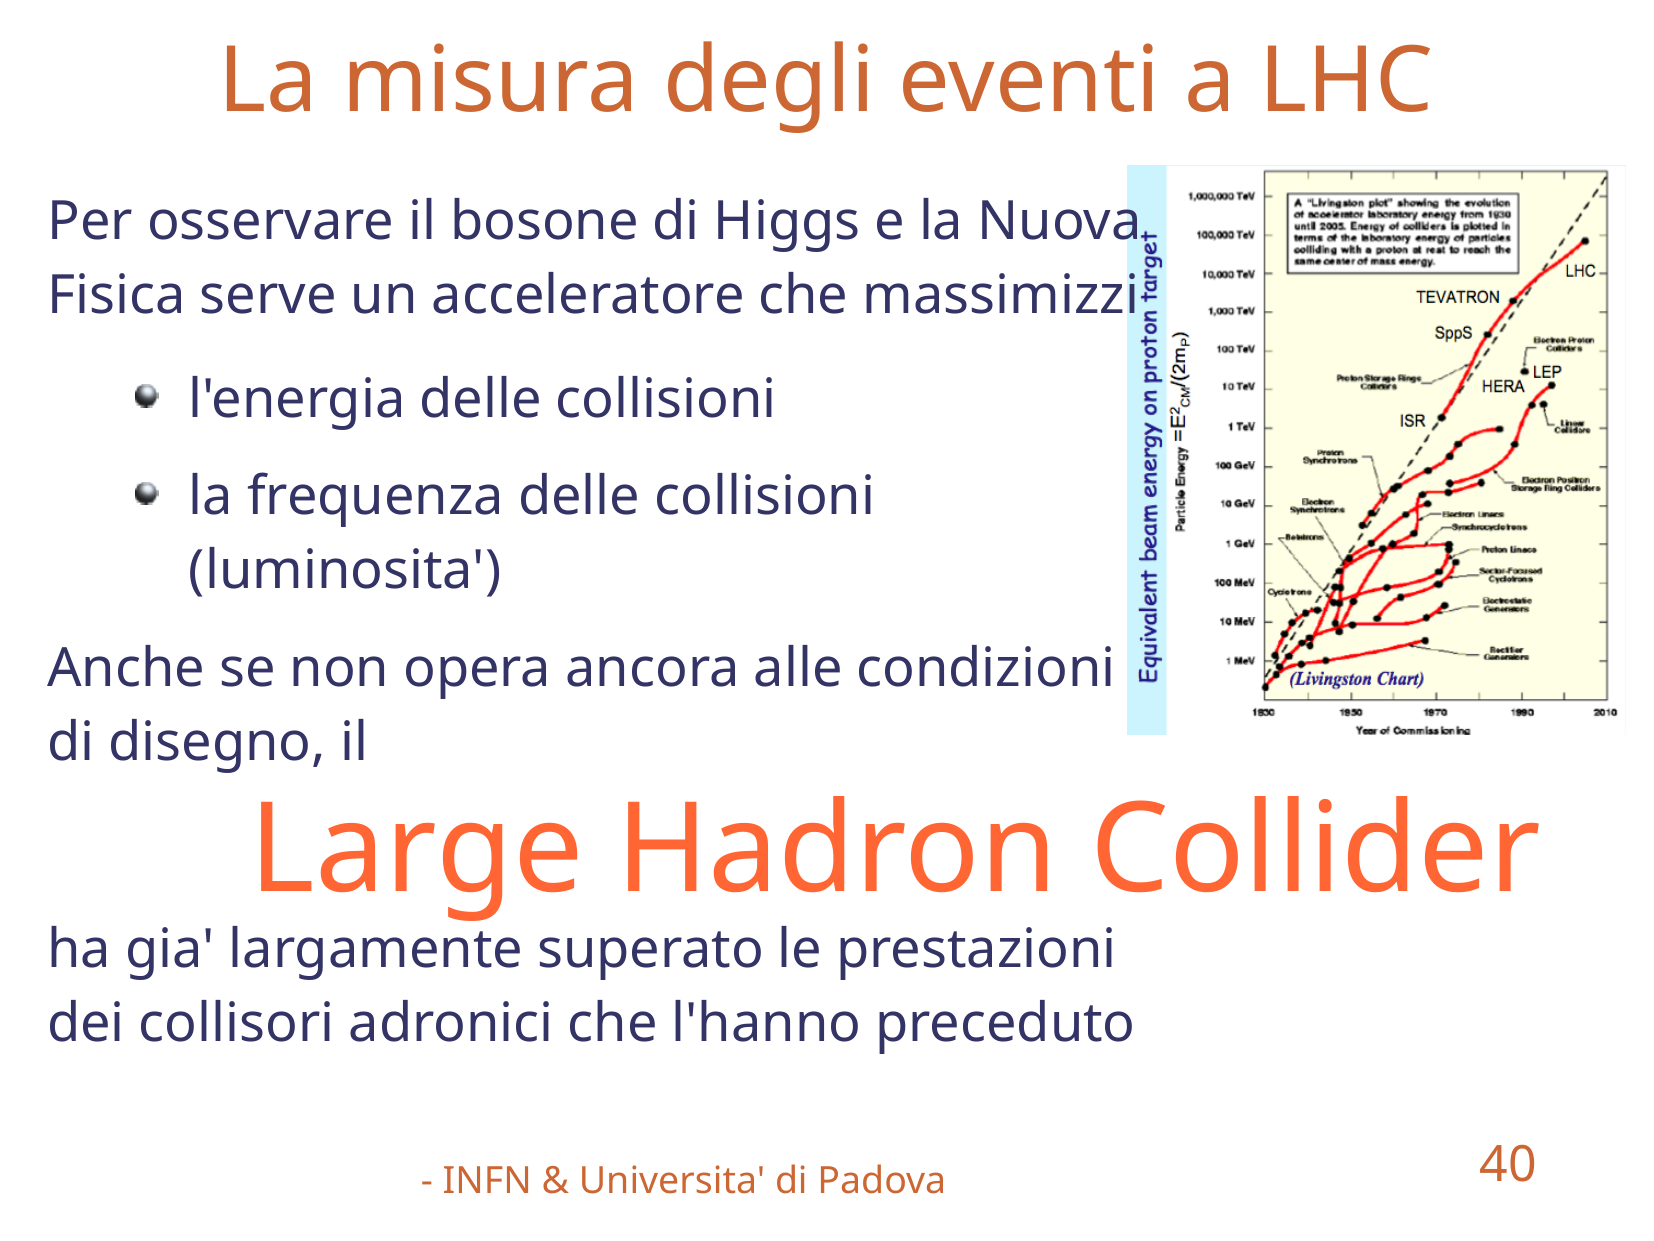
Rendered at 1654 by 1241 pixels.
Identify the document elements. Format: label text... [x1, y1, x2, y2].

list Per osservare il bosone di Higgs e la Nuova Fisica serve un acceleratore che massimizzi l'energia delle collisioni la frequenza delle collisioni (luminosita') Anche se non opera ancora alle condizioni di disegno, il ha gia' largamente superato le prestazioni dei collisori adronici che l'hanno preceduto [47, 181, 1145, 1072]
title La misura degli eventi a LHC [82, 7, 1571, 145]
text_box Large Hadron Collider [235, 750, 1419, 898]
picture [1127, 165, 1626, 735]
